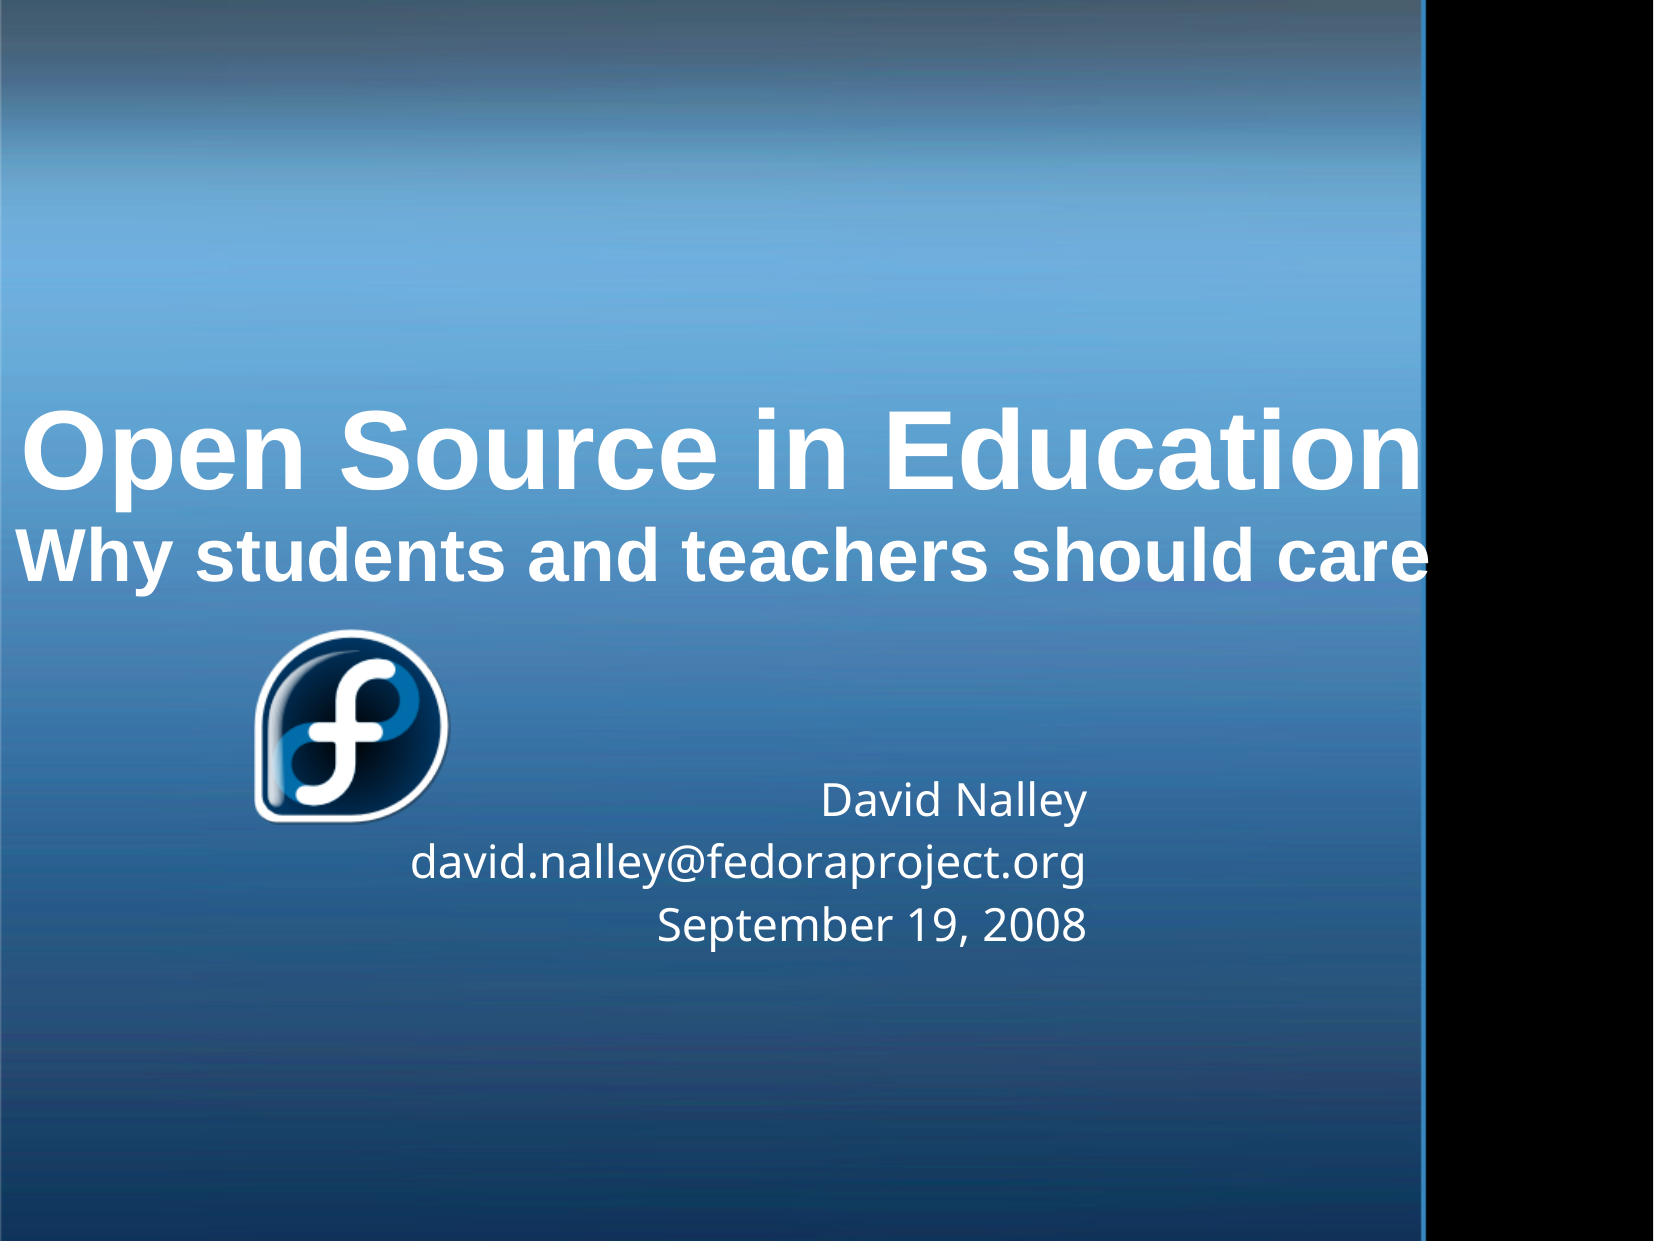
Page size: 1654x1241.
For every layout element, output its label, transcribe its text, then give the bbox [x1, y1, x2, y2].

title David Nalley david.nalley@fedoraproject.org September 19, 2008 [337, 659, 1088, 1126]
title Open Source in Education Why students and teachers should care [0, 371, 1448, 614]
picture [0, 0, 1654, 1241]
